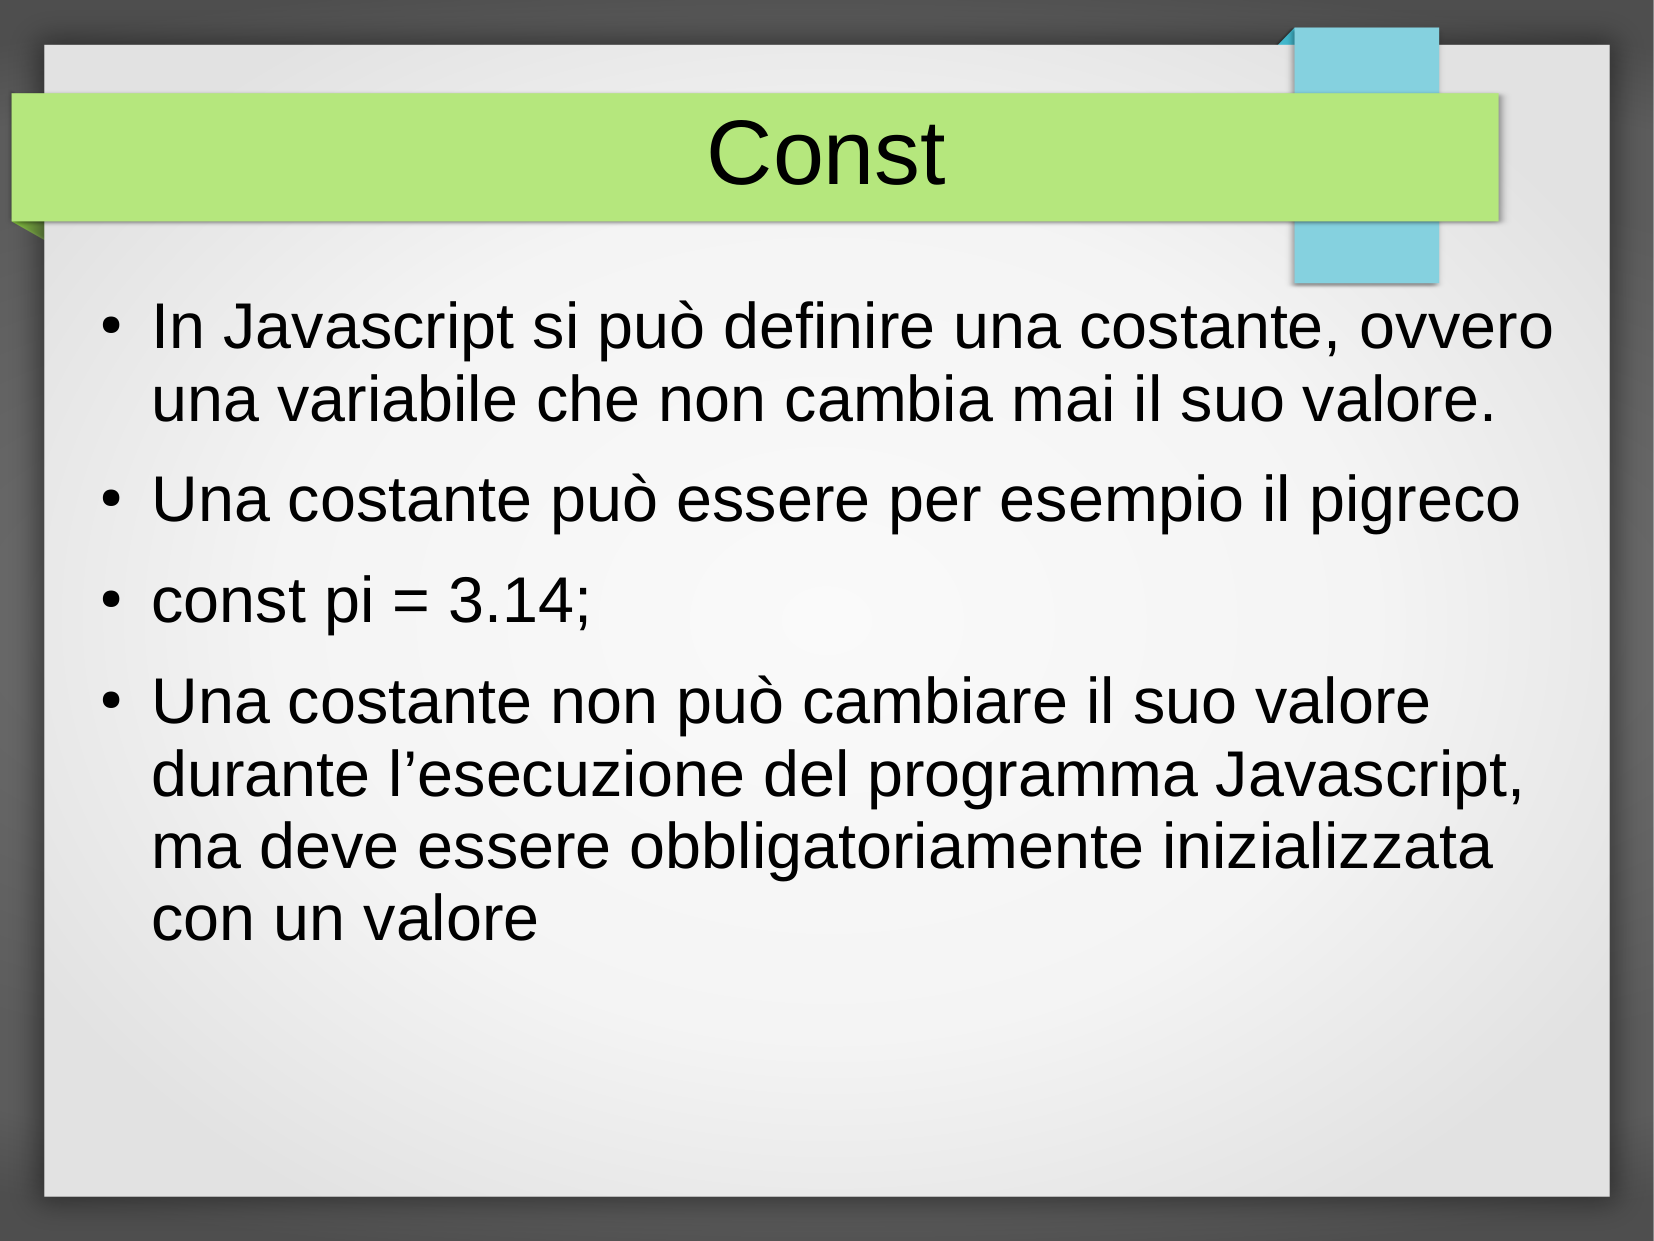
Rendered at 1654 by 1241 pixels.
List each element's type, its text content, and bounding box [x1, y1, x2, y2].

title Const [82, 49, 1571, 257]
list In Javascript si può definire una costante, ovvero una variabile che non cambia mai il suo valore. Una costante può essere per esempio il pigreco const pi = 3.14; Una costante non può cambiare il suo valore durante l’esecuzione del programma Javascript, ma deve essere obbligatoriamente inizializzata con un valore [82, 290, 1571, 1010]
picture [0, 0, 1654, 1241]
